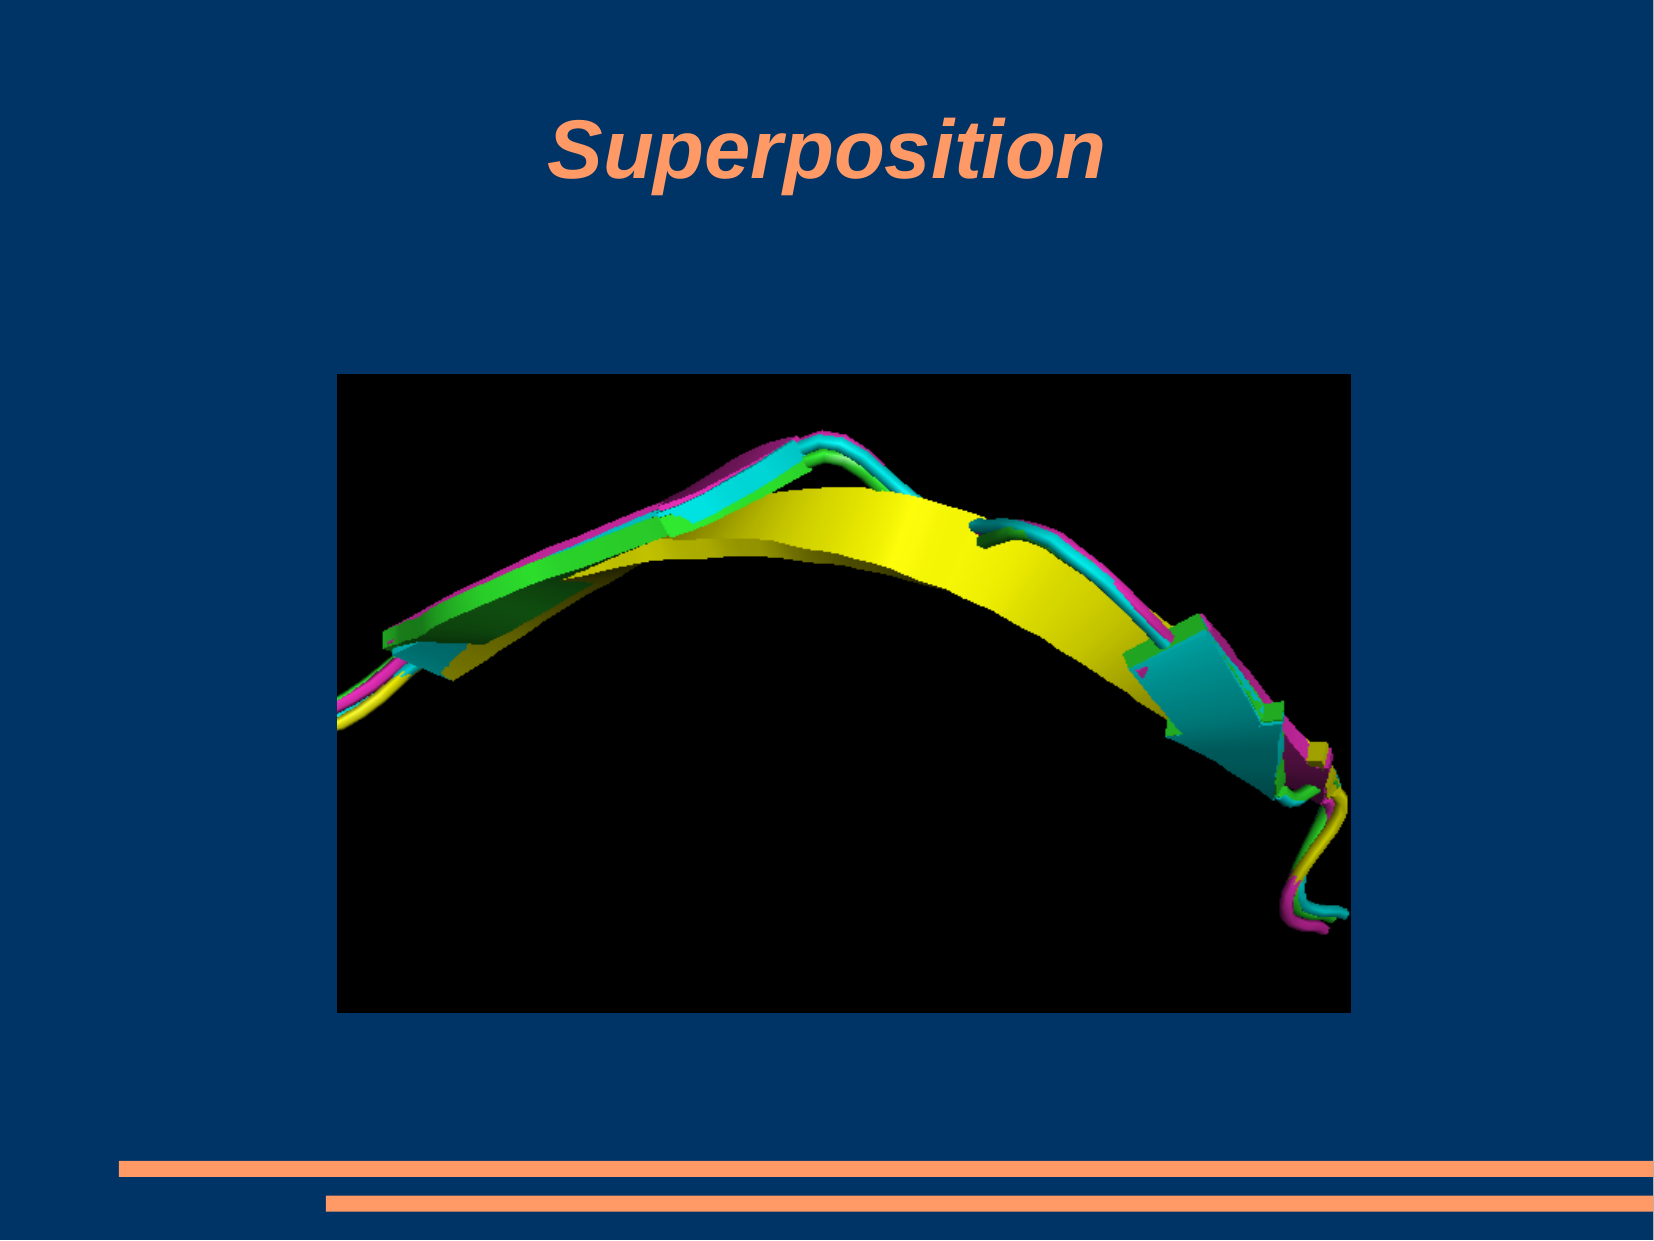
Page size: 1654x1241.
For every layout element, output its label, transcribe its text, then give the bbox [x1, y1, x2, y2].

title Superposition [121, 46, 1534, 254]
picture [337, 374, 1351, 1013]
